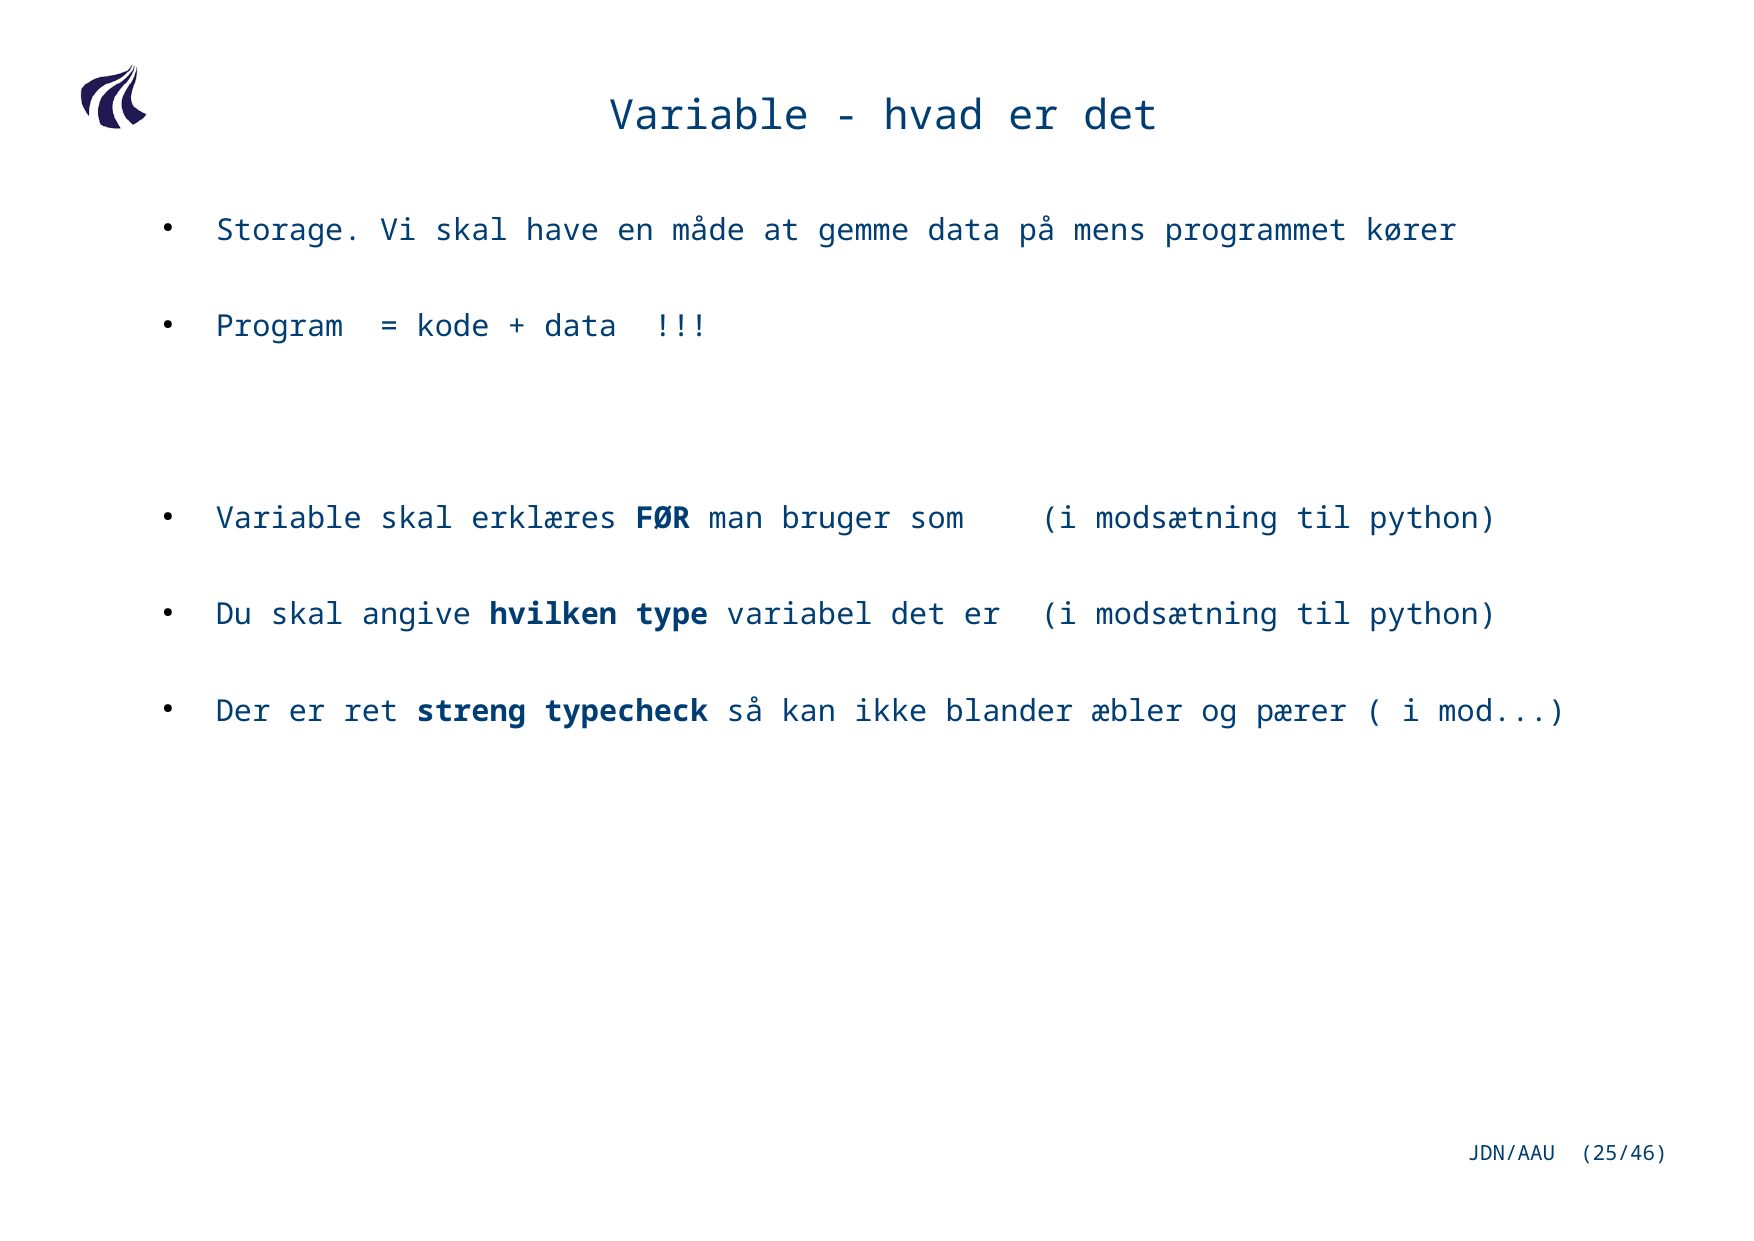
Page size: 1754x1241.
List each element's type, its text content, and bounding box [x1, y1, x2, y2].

list Storage. Vi skal have en måde at gemme data på mens programmet kører Program = kode + data !!! Variable skal erklæres FØR man bruger som (i modsætning til python) Du skal angive hvilken type variabel det er (i modsætning til python) Der er ret streng typecheck så kan ikke blander æbler og pærer ( i mod...) [144, 208, 1618, 1064]
title Variable - hvad er det [148, 72, 1621, 155]
picture [76, 60, 151, 131]
